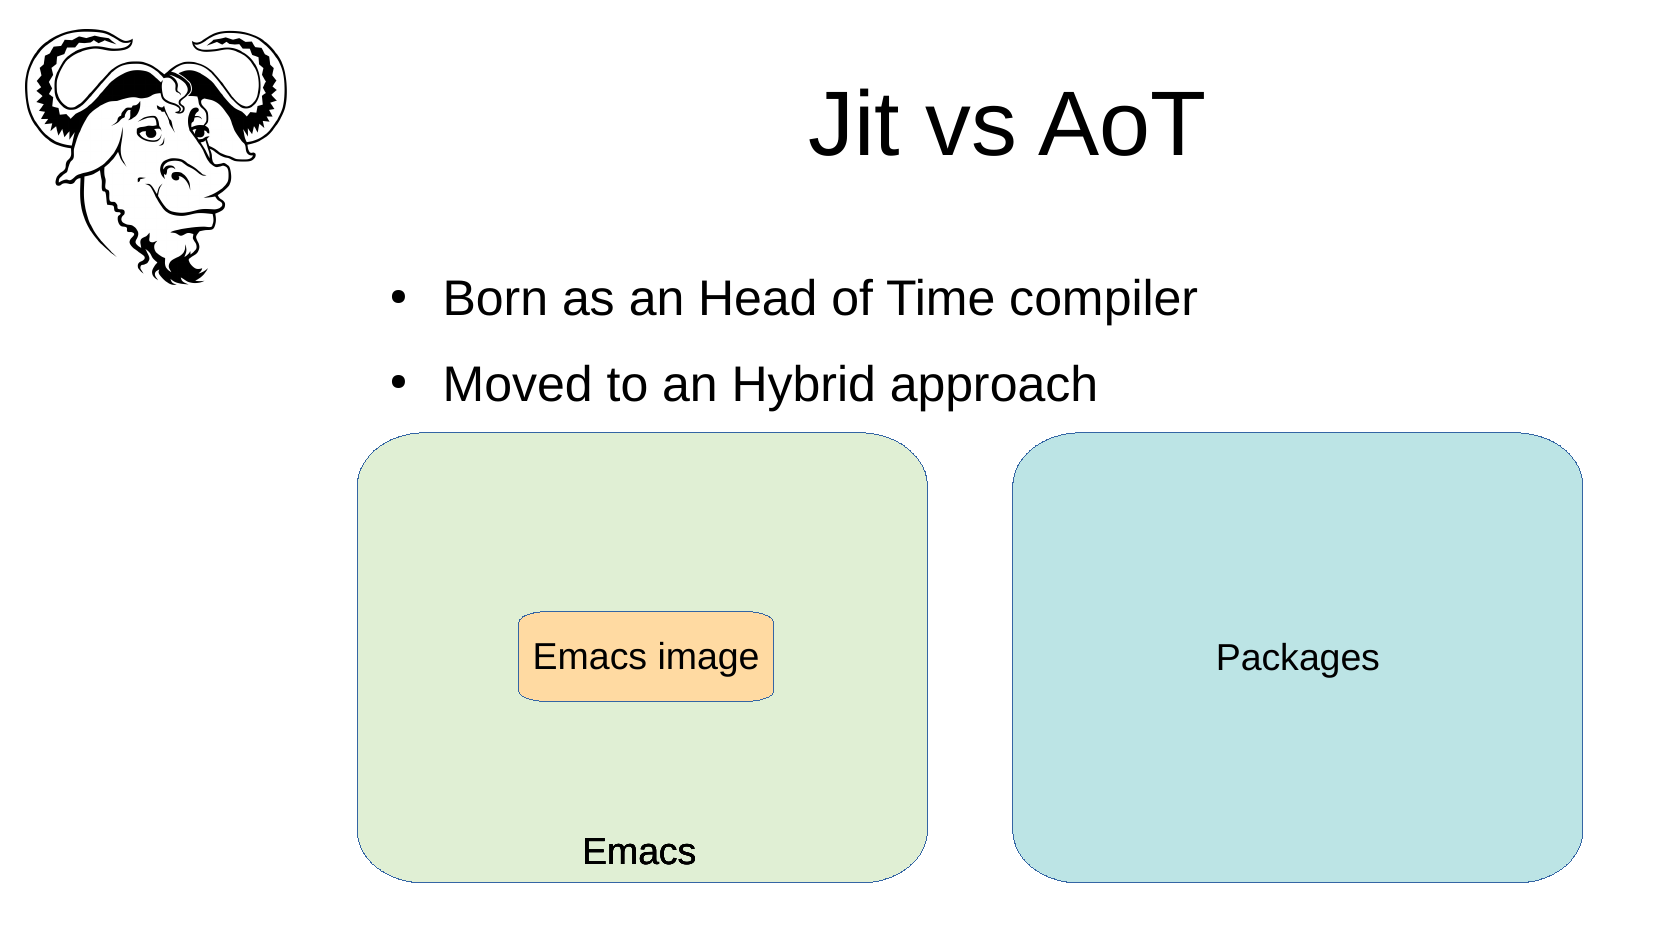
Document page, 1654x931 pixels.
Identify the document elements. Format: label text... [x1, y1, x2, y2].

text_box Packages [1012, 432, 1583, 883]
text_box Emacs image [518, 611, 774, 702]
text_box [357, 453, 928, 883]
picture [25, 29, 287, 285]
list Born as an Head of Time compiler Moved to an Hybrid approach [371, 270, 1583, 769]
text_box Emacs [567, 822, 712, 880]
title Jit vs AoT [462, 37, 1554, 211]
